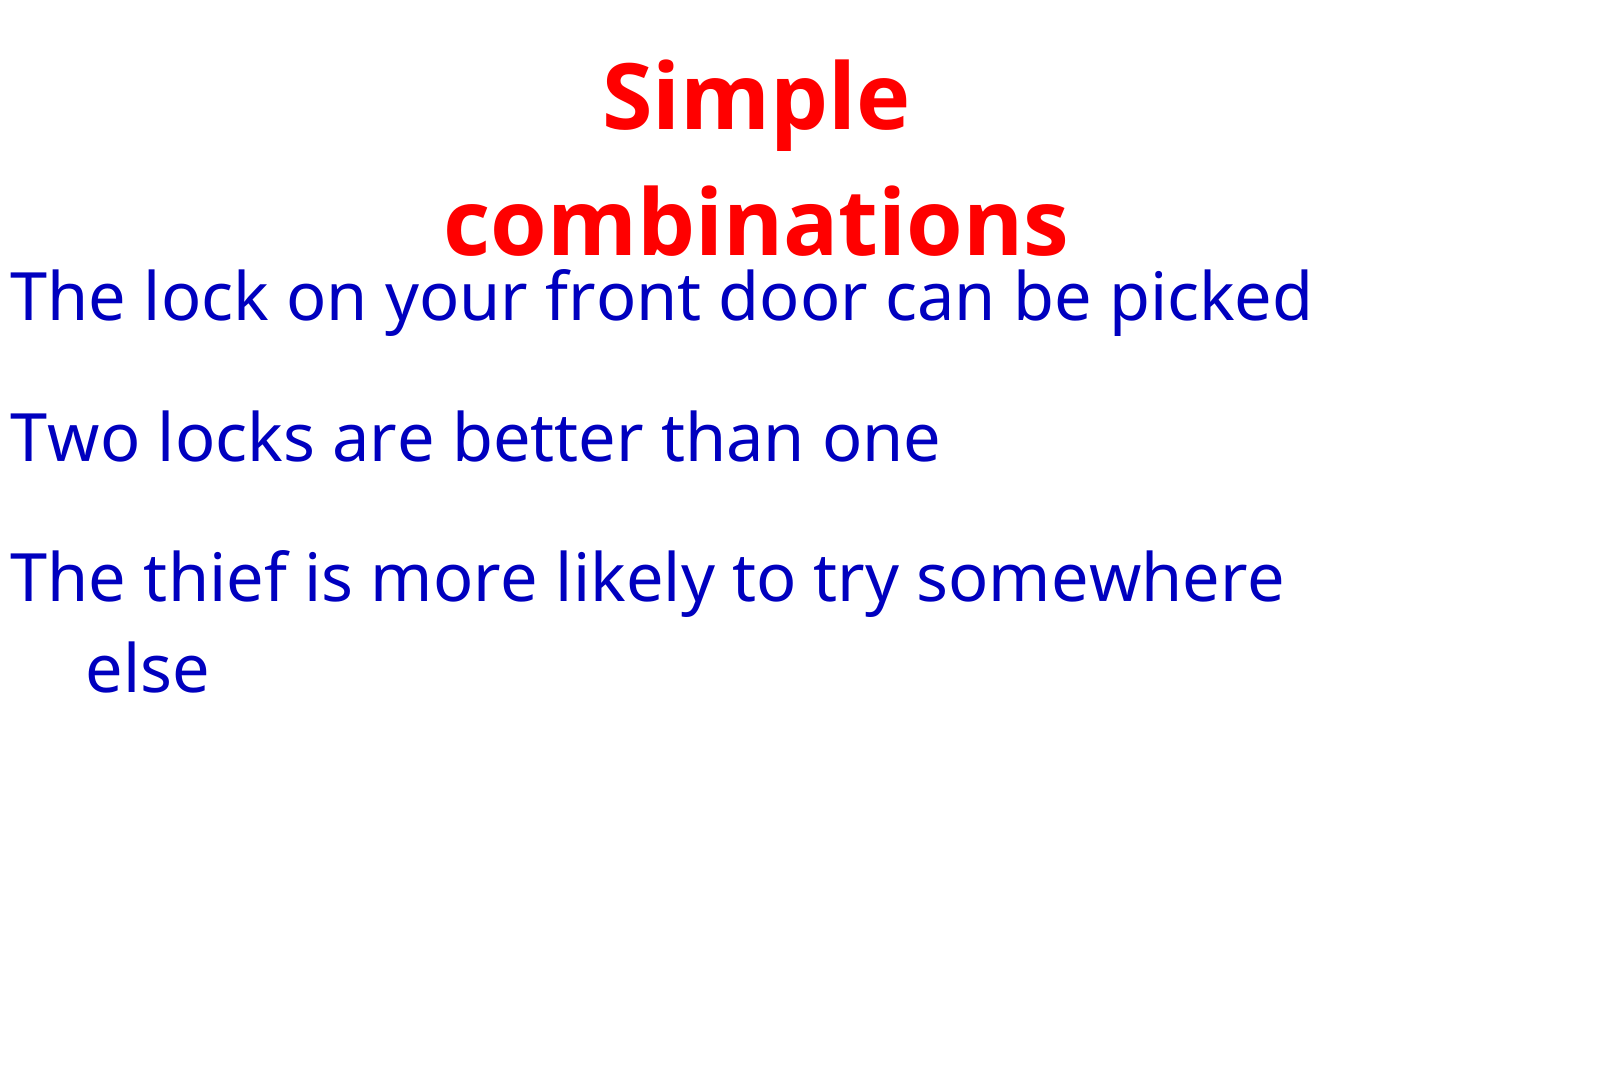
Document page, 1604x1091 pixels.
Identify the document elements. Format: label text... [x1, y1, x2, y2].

list The lock on your front door can be picked Two locks are better than one The thief is more likely to try somewhere else [10, 248, 1321, 669]
title Simple combinations [289, 32, 1224, 145]
